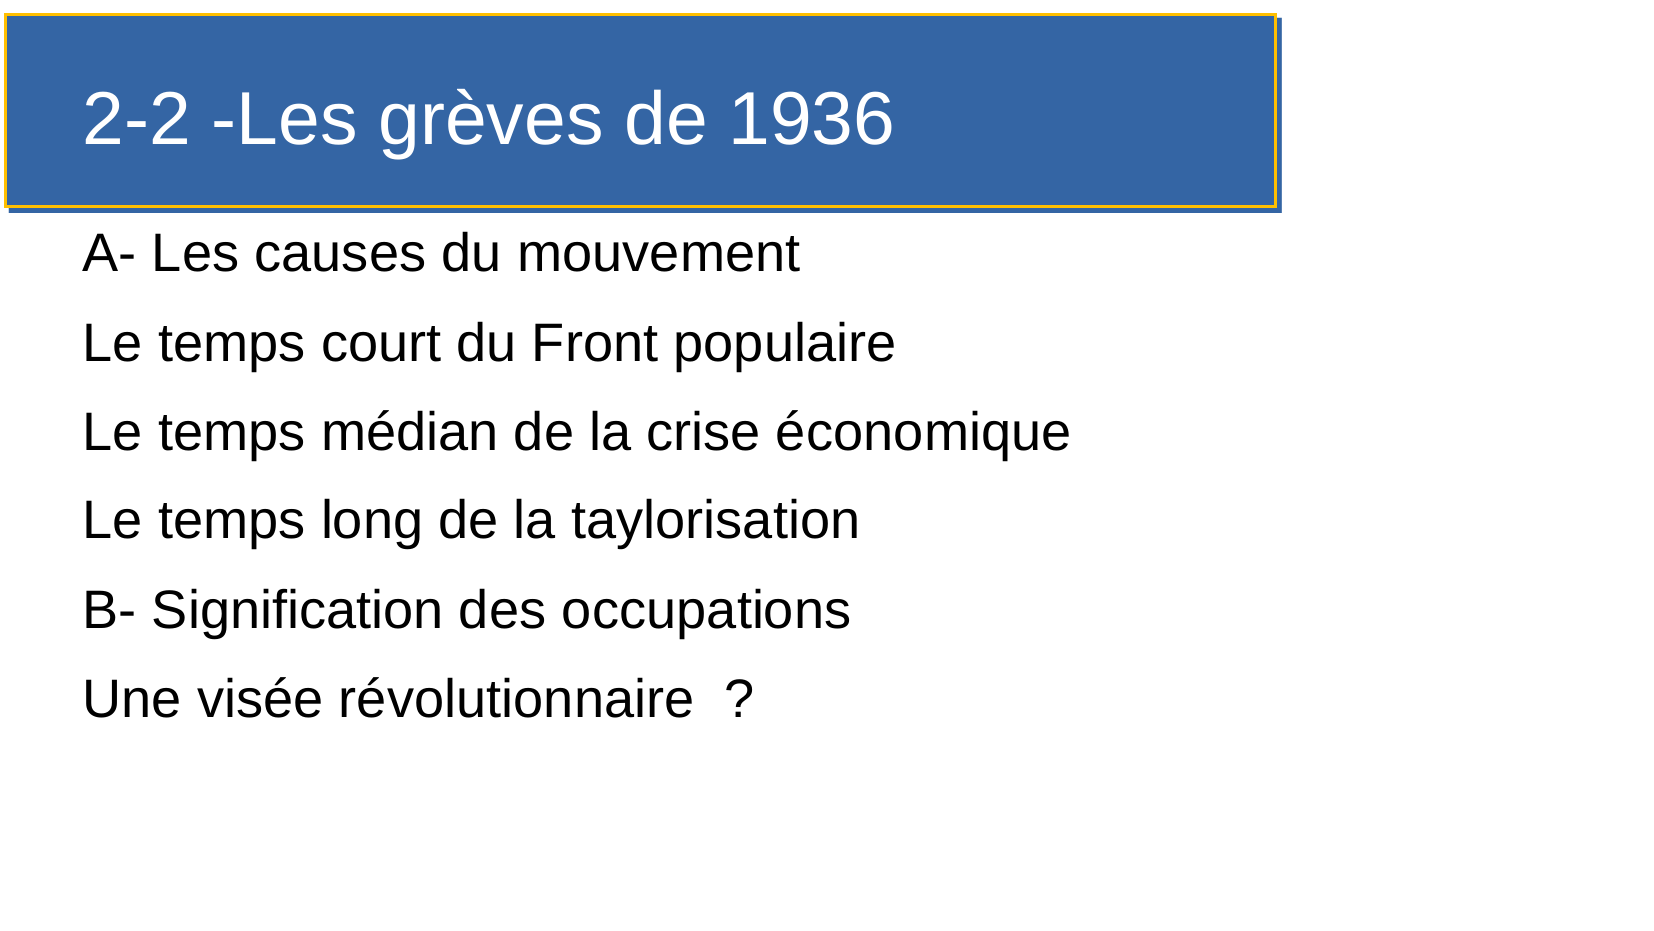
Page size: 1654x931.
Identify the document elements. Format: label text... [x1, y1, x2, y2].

title 2-2 -Les grèves de 1936 [82, 37, 1571, 193]
list A- Les causes du mouvement Le temps court du Front populaire Le temps médian de la crise économique Le temps long de la taylorisation B- Signification des occupations Une visée révolutionnaire ? [82, 217, 1571, 832]
